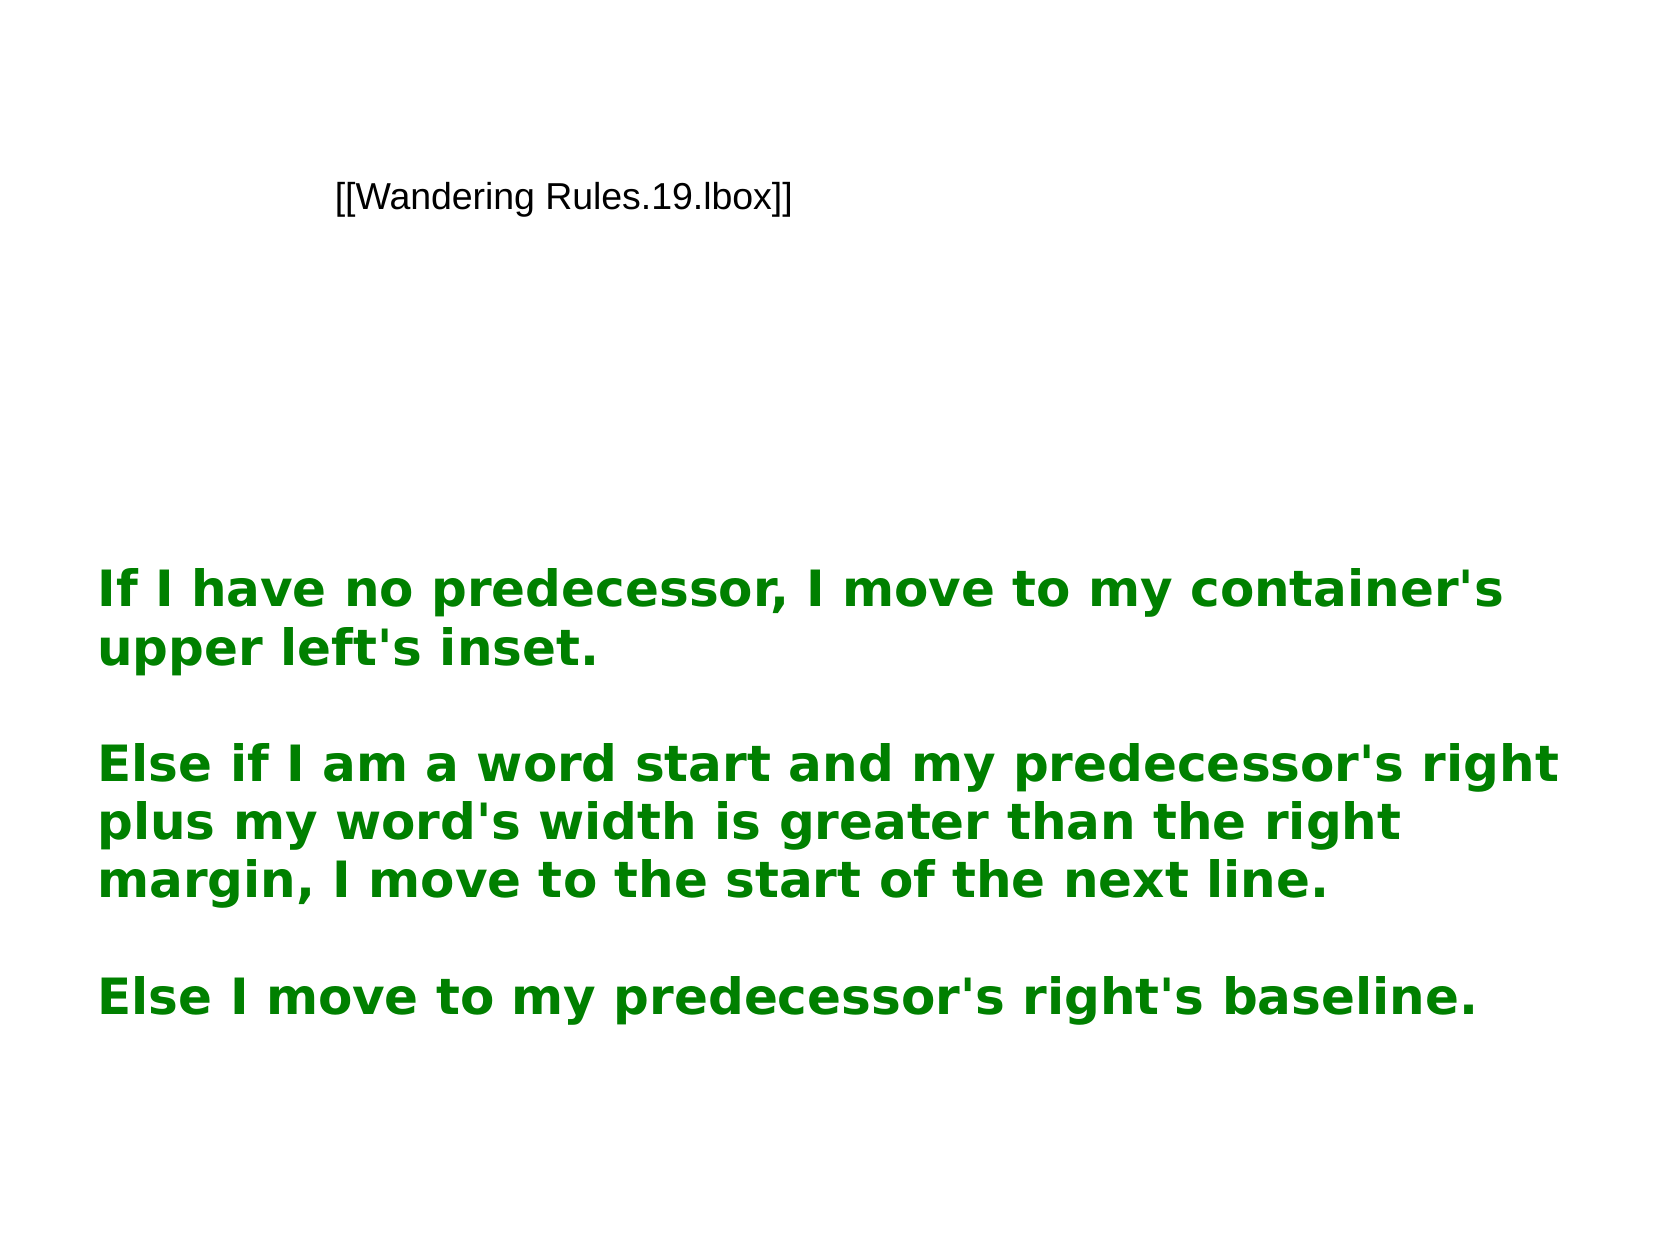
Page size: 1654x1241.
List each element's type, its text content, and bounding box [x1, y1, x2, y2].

text_box [[Wandering Rules.19.lbox]] [320, 168, 1259, 226]
text_box If I have no predecessor, I move to my container's upper left's inset. Else if I am a word start and my predecessor's right plus my word's width is greater than the right margin, I move to the start of the next line. Else I move to my predecessor's right's baseline. [82, 552, 1598, 1121]
